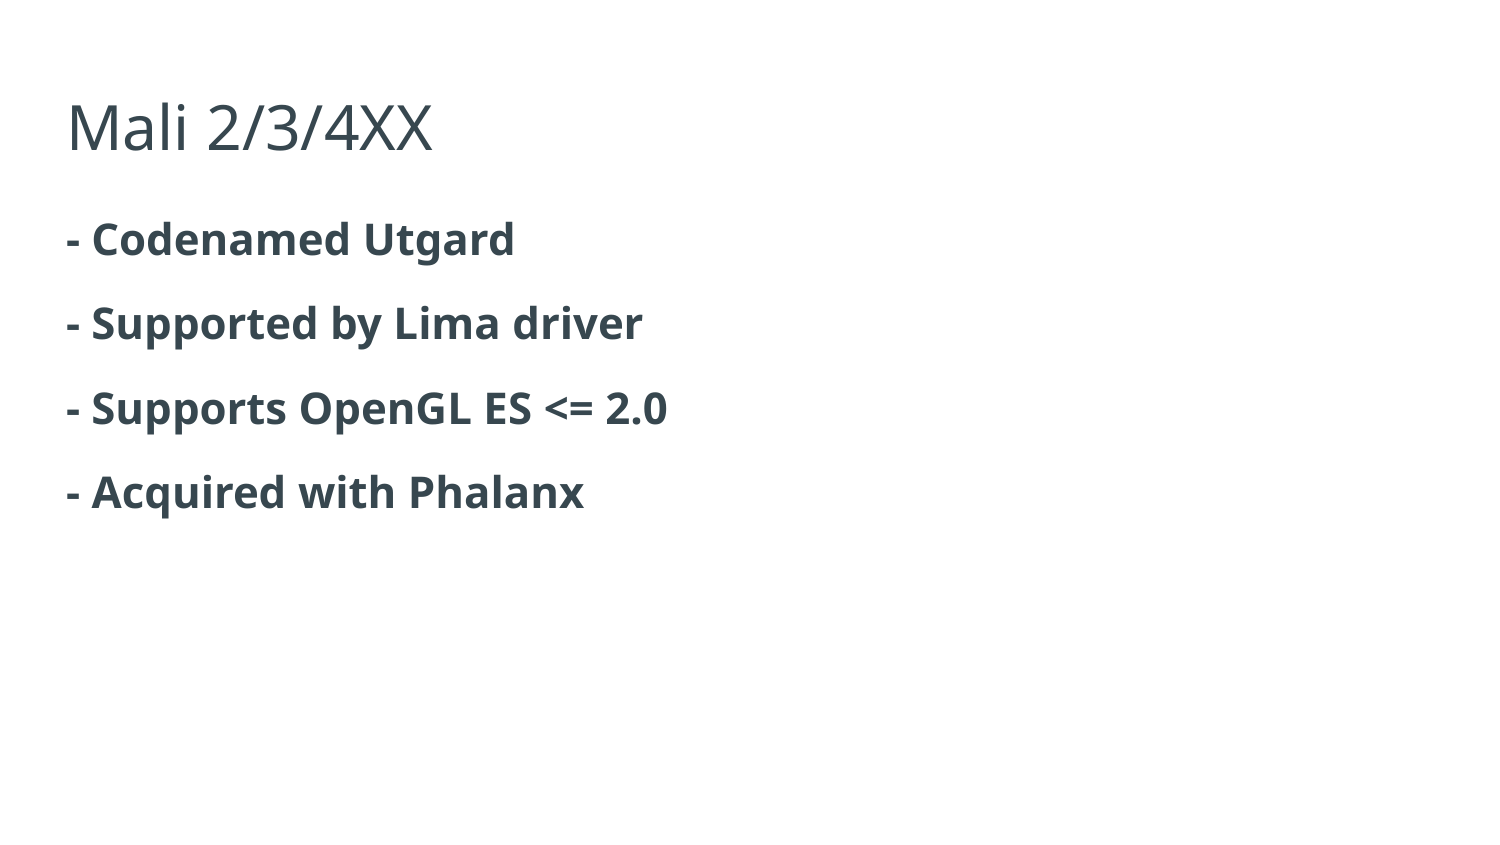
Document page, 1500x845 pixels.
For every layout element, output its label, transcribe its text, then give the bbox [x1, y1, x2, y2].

title Mali 2/3/4XX [51, 72, 1449, 167]
list - Codenamed Utgard - Supported by Lima driver - Supports OpenGL ES <= 2.0 - Acquired with Phalanx [51, 189, 916, 750]
